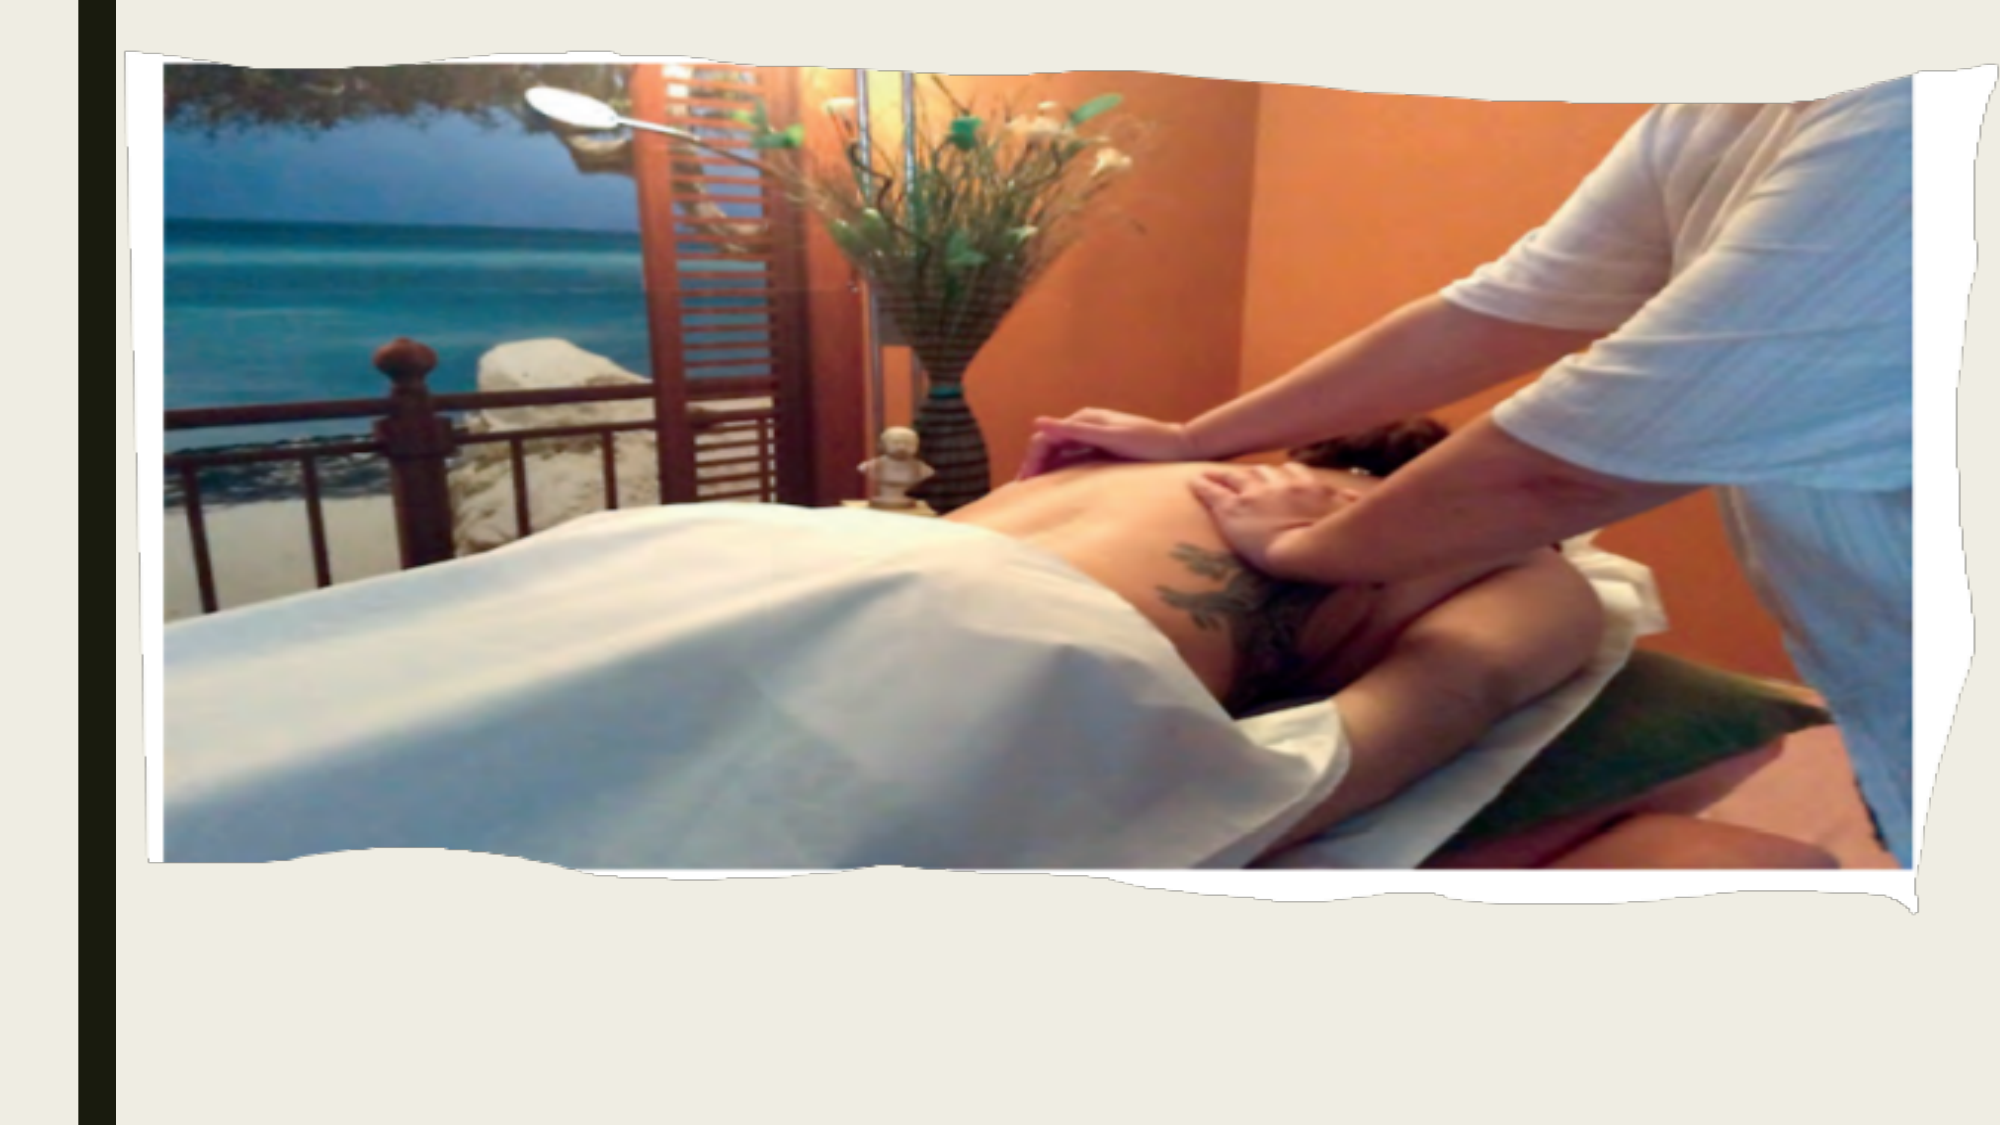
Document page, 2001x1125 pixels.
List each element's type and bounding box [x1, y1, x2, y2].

picture [111, 41, 2000, 924]
